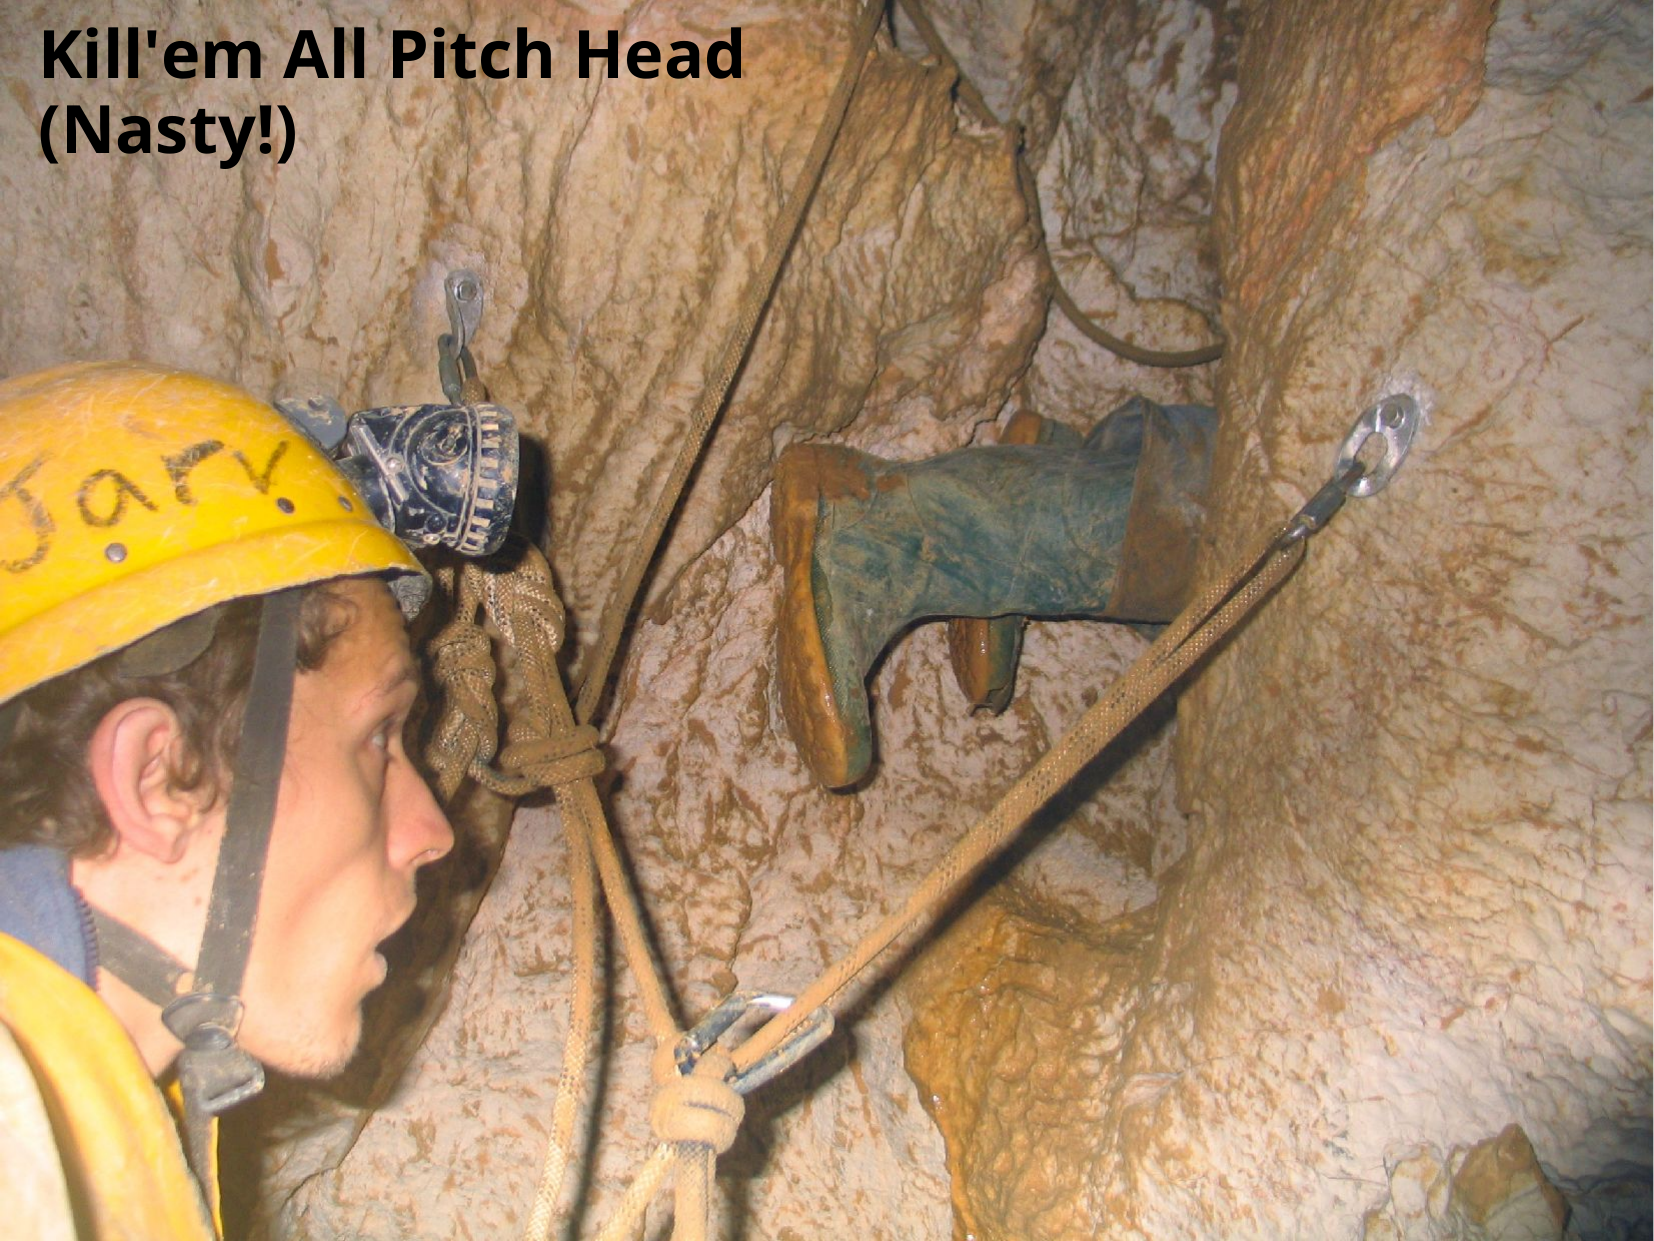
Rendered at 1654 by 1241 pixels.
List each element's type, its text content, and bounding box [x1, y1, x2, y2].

text_box Kill'em All Pitch Head (Nasty!) [24, 11, 1036, 102]
picture [0, 0, 1654, 1241]
